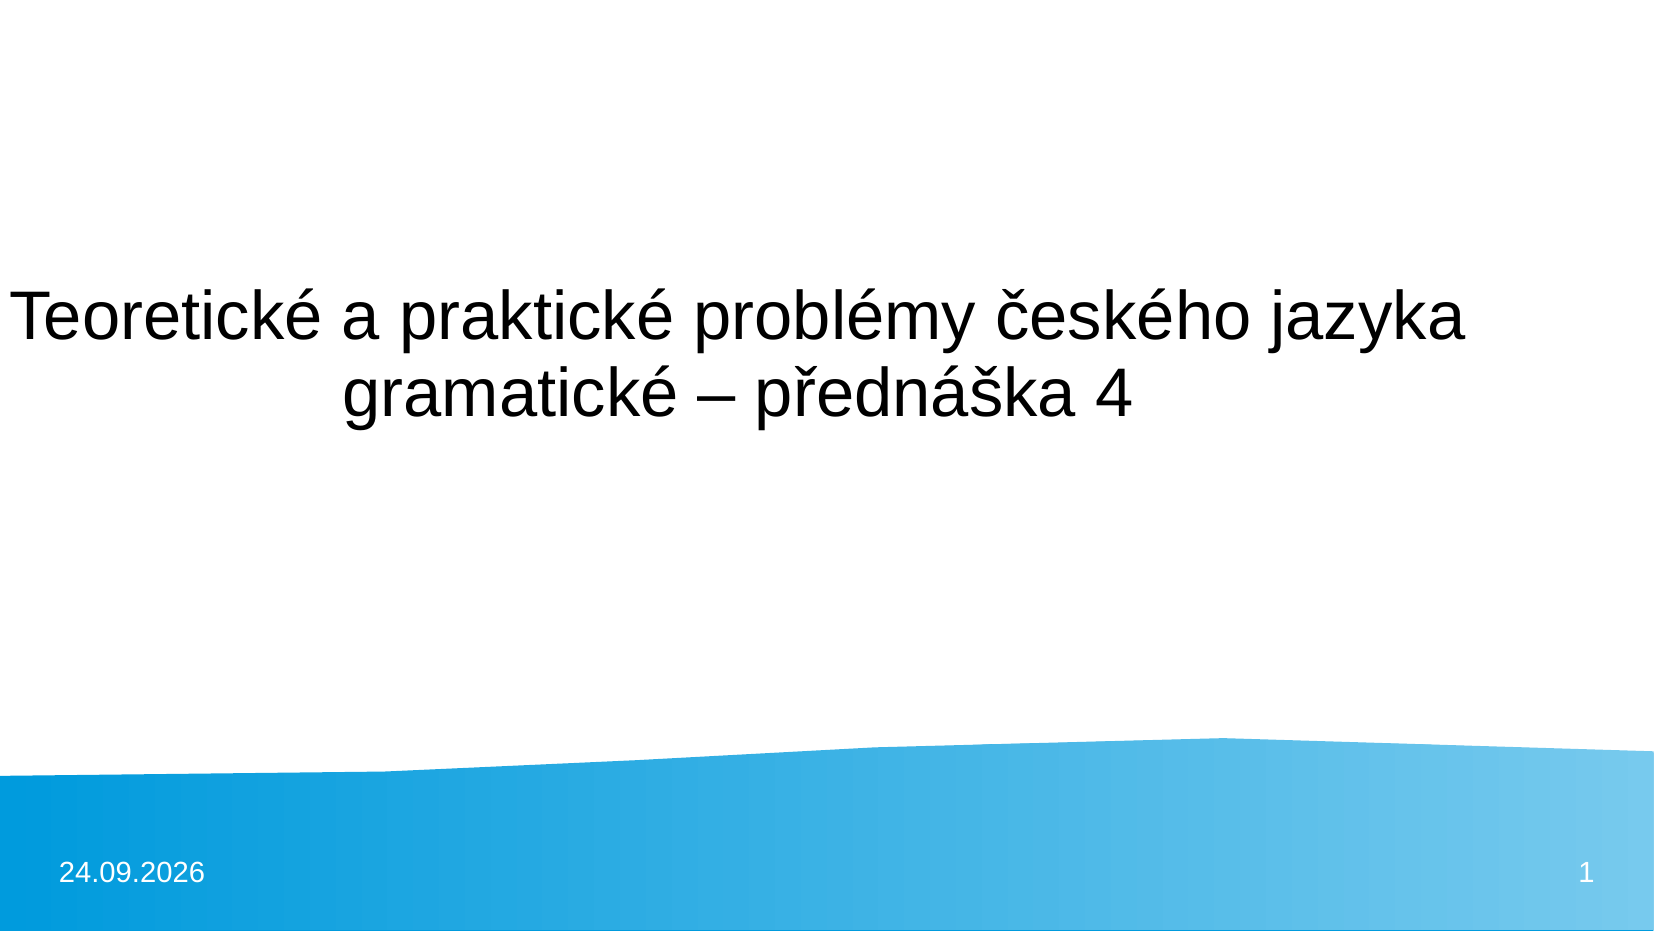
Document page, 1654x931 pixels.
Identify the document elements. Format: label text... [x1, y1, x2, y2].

title Teoretické a praktické problémy českého jazyka gramatické – přednáška 4 [0, 265, 1477, 443]
